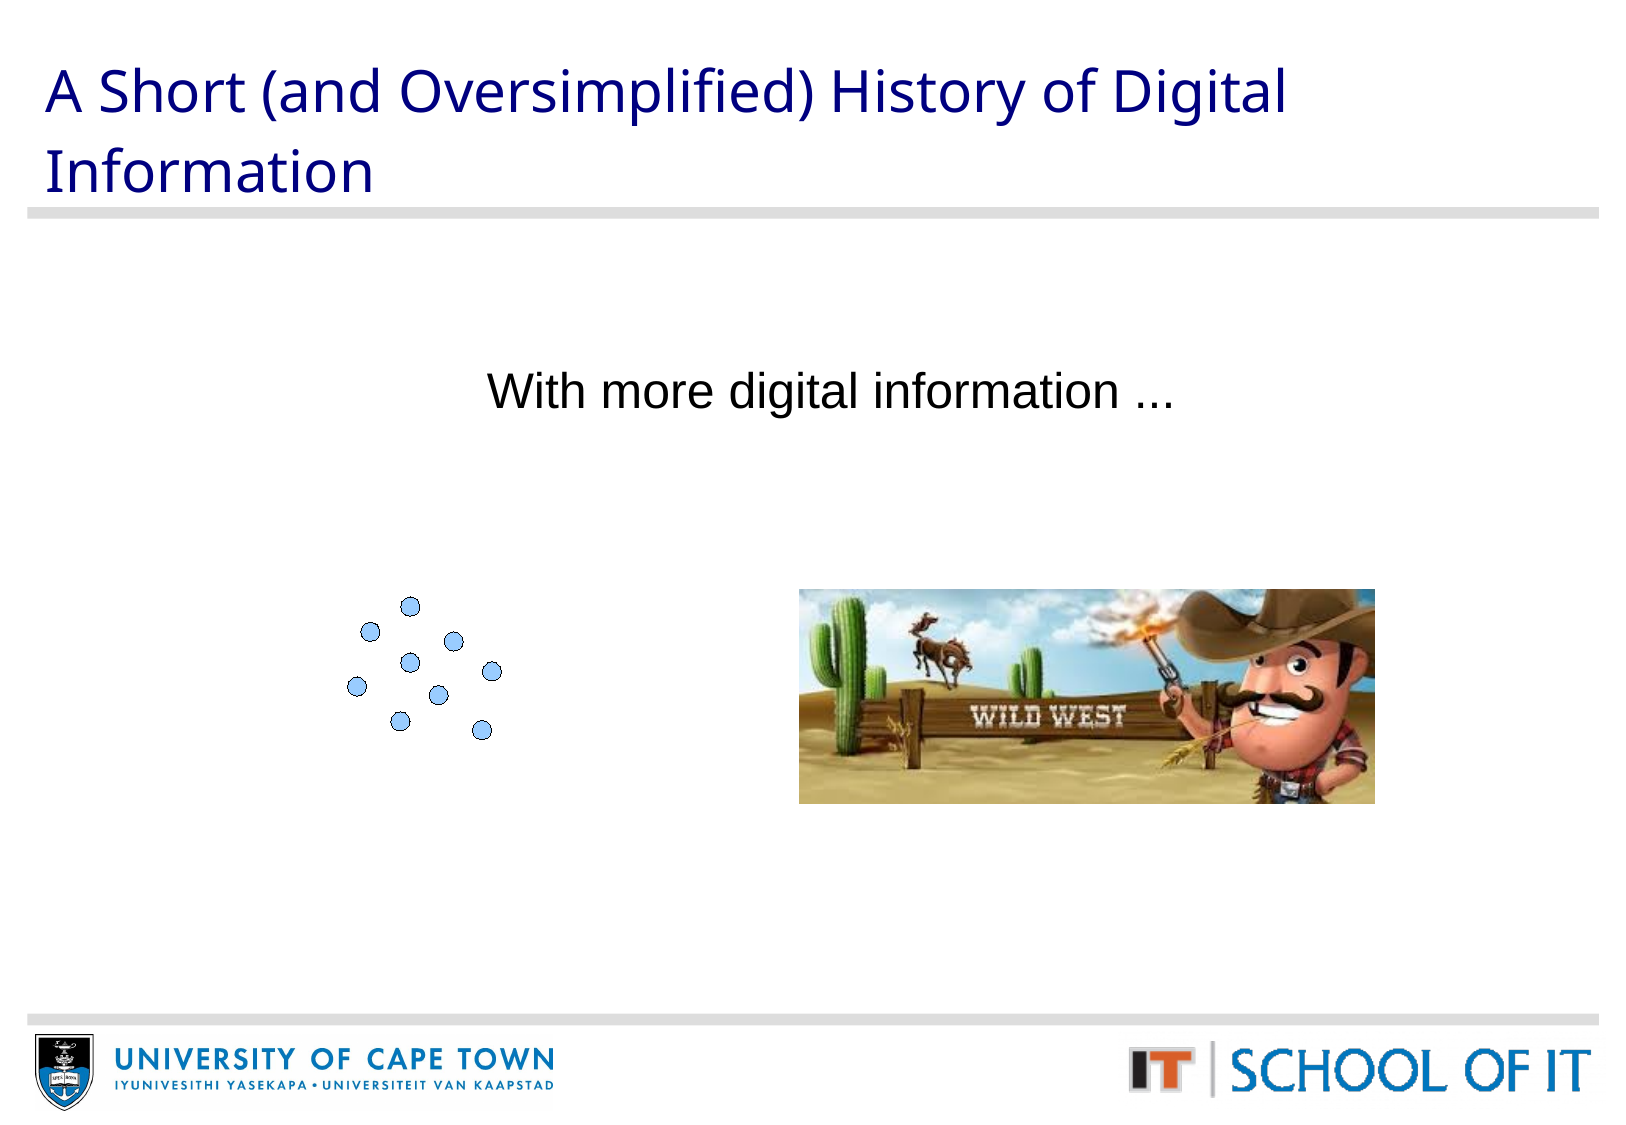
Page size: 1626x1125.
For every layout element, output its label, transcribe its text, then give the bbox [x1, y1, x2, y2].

text_box [429, 685, 449, 705]
text_box [400, 596, 420, 617]
picture [35, 1034, 553, 1111]
text_box [444, 631, 464, 652]
text_box With more digital information ... [472, 351, 1192, 427]
text_box [400, 652, 420, 673]
text_box [347, 676, 367, 697]
picture [799, 589, 1375, 804]
text_box [390, 711, 411, 731]
title A Short (and Oversimplified) History of Digital Information [45, 66, 1583, 194]
picture [1118, 1030, 1606, 1109]
text_box [482, 661, 502, 681]
text_box [472, 720, 492, 740]
text_box [360, 622, 380, 642]
